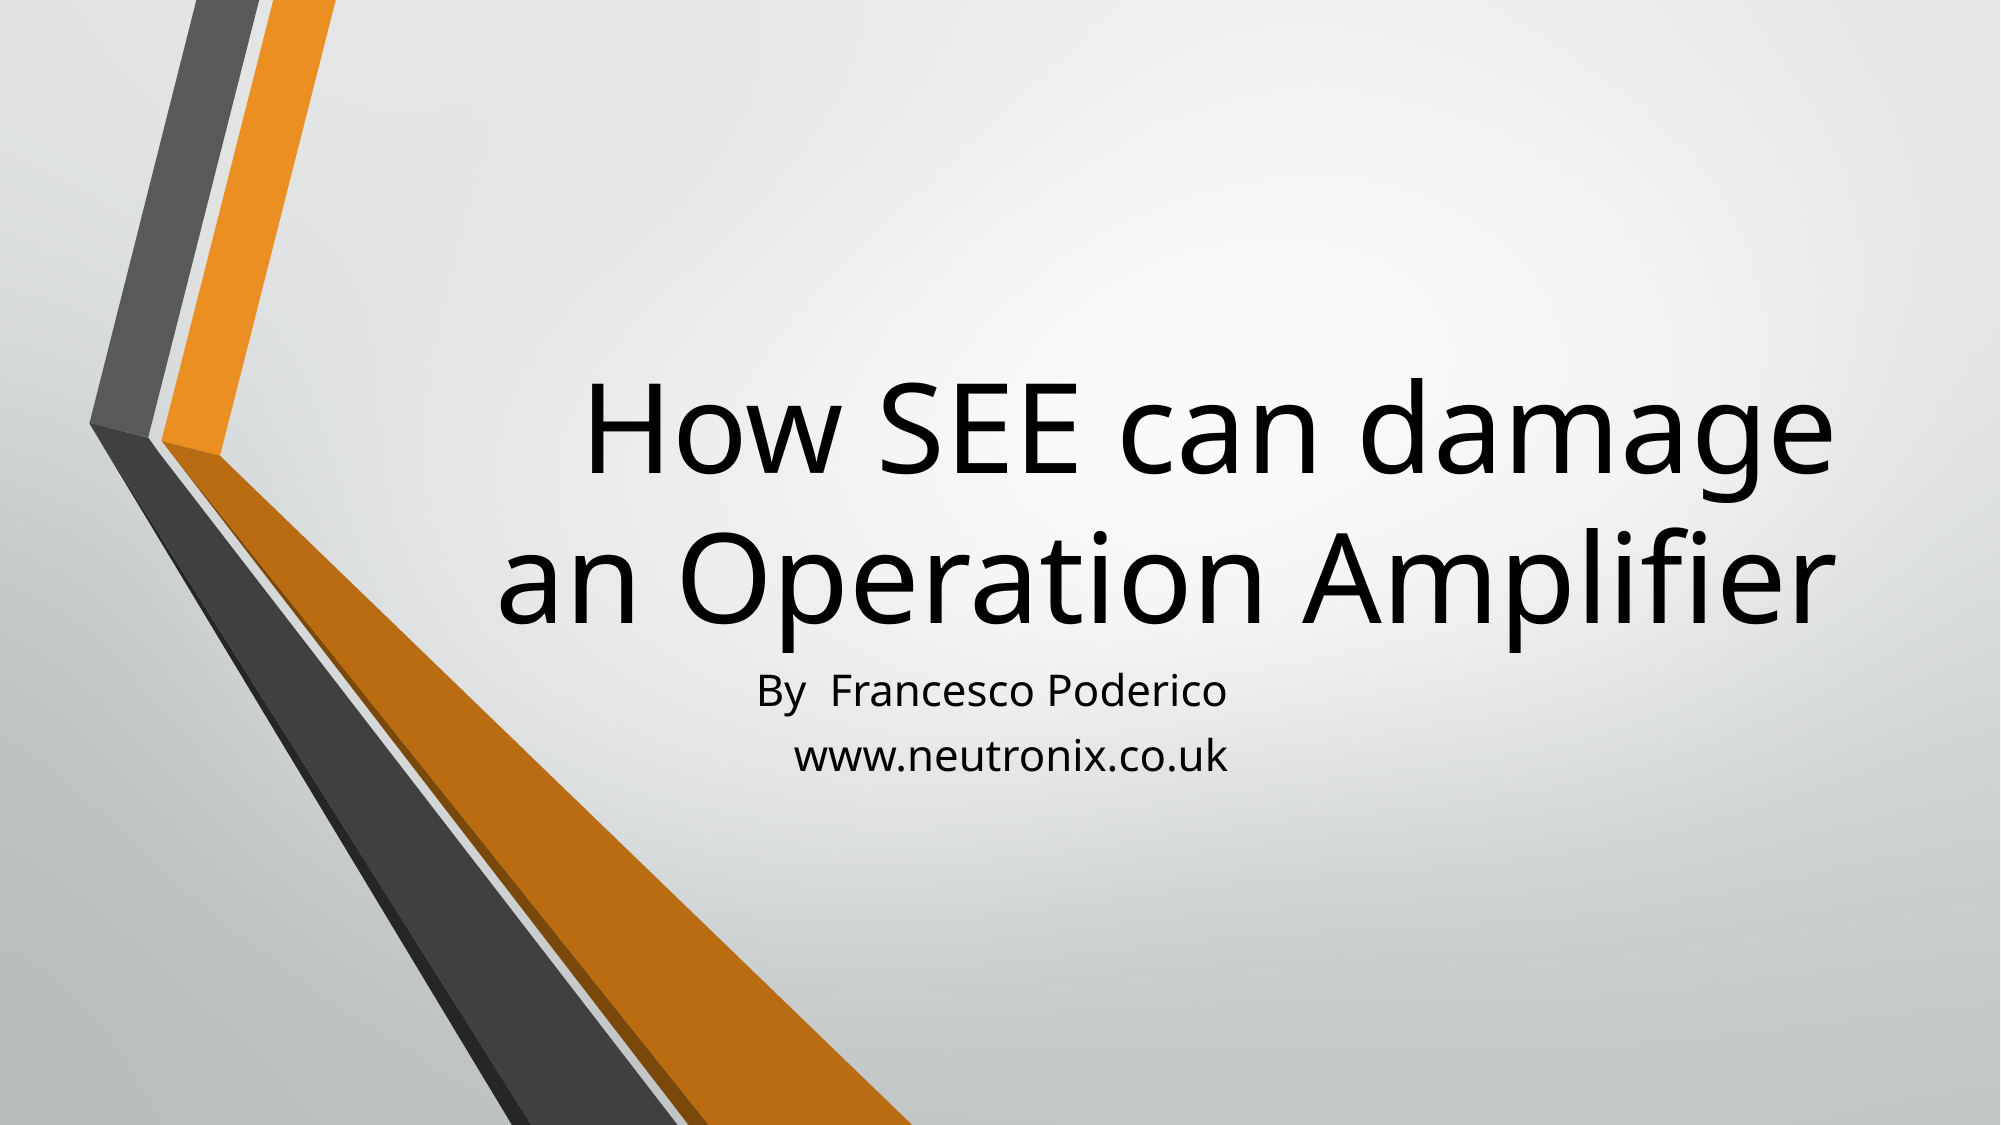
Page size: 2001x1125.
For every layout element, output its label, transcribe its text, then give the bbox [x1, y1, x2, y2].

subtitle By Francesco Poderico www.neutronix.co.uk [740, 655, 1887, 884]
title How SEE can damage an Operation Amplifier [480, 226, 1887, 656]
